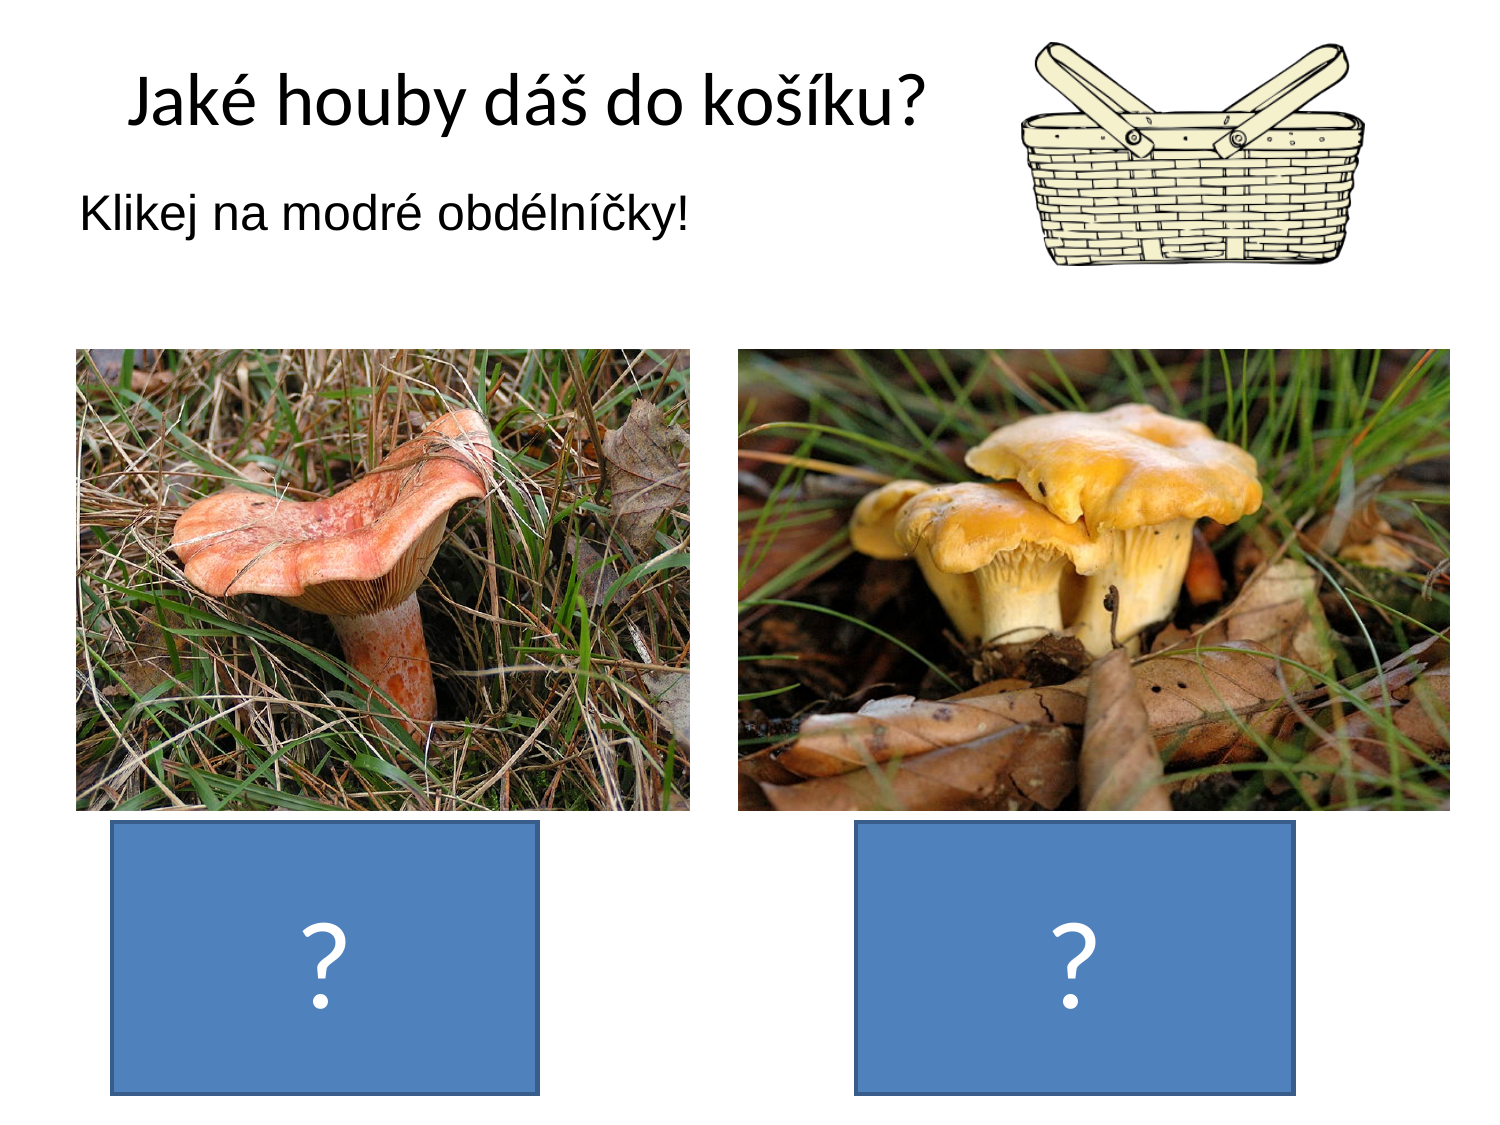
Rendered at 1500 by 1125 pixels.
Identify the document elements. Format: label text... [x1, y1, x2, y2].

text_box ? [856, 822, 1294, 1094]
text_box Klikej na modré obdélníčky! [64, 172, 706, 249]
picture [738, 349, 1450, 811]
picture [76, 349, 690, 811]
picture [1021, 42, 1365, 266]
text_box Jaké houby dáš do košíku? [112, 42, 946, 149]
text_box ? [112, 822, 538, 1094]
